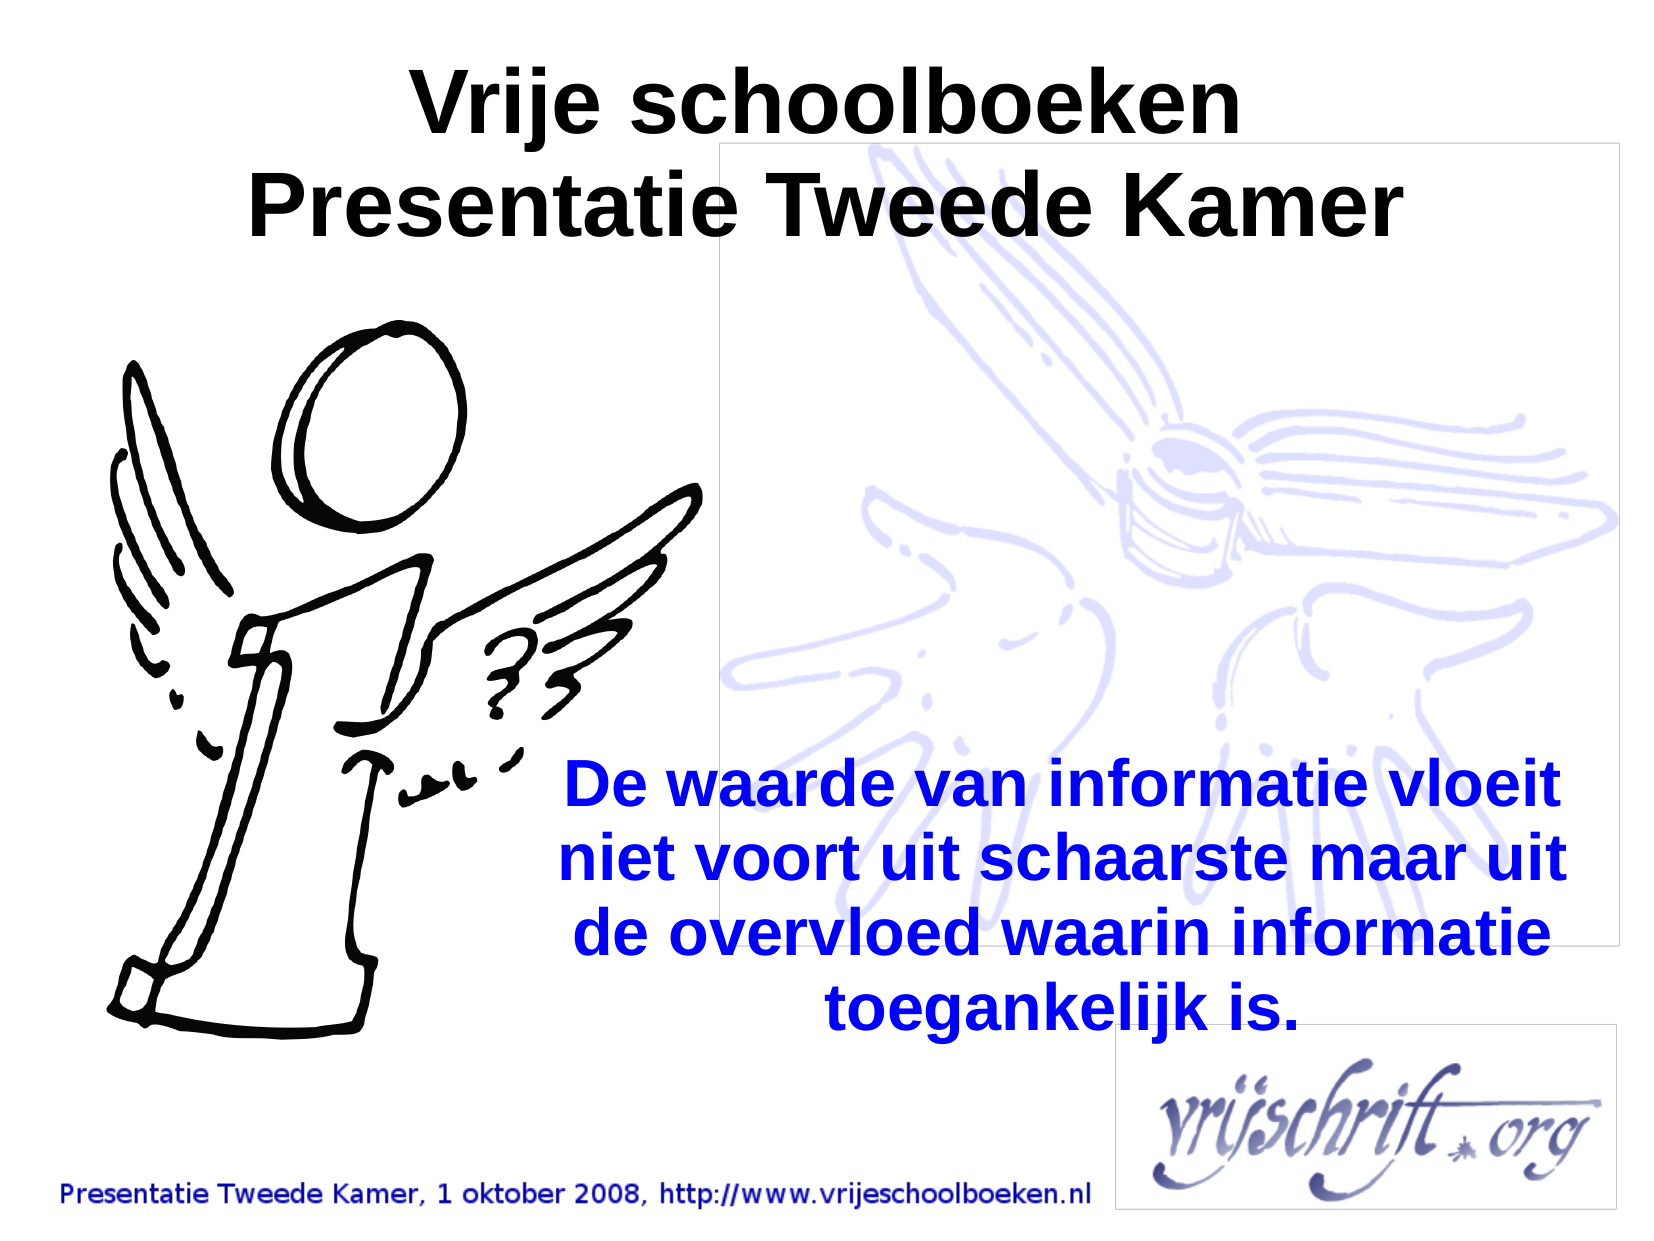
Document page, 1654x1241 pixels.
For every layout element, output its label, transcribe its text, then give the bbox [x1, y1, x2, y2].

text_box De waarde van informatie vloeit niet voort uit schaarste maar uit de overvloed waarin informatie toegankelijk is. [531, 738, 1595, 1093]
picture [0, 0, 1654, 1241]
title Vrije schoolboeken Presentatie Tweede Kamer [82, 50, 1571, 256]
